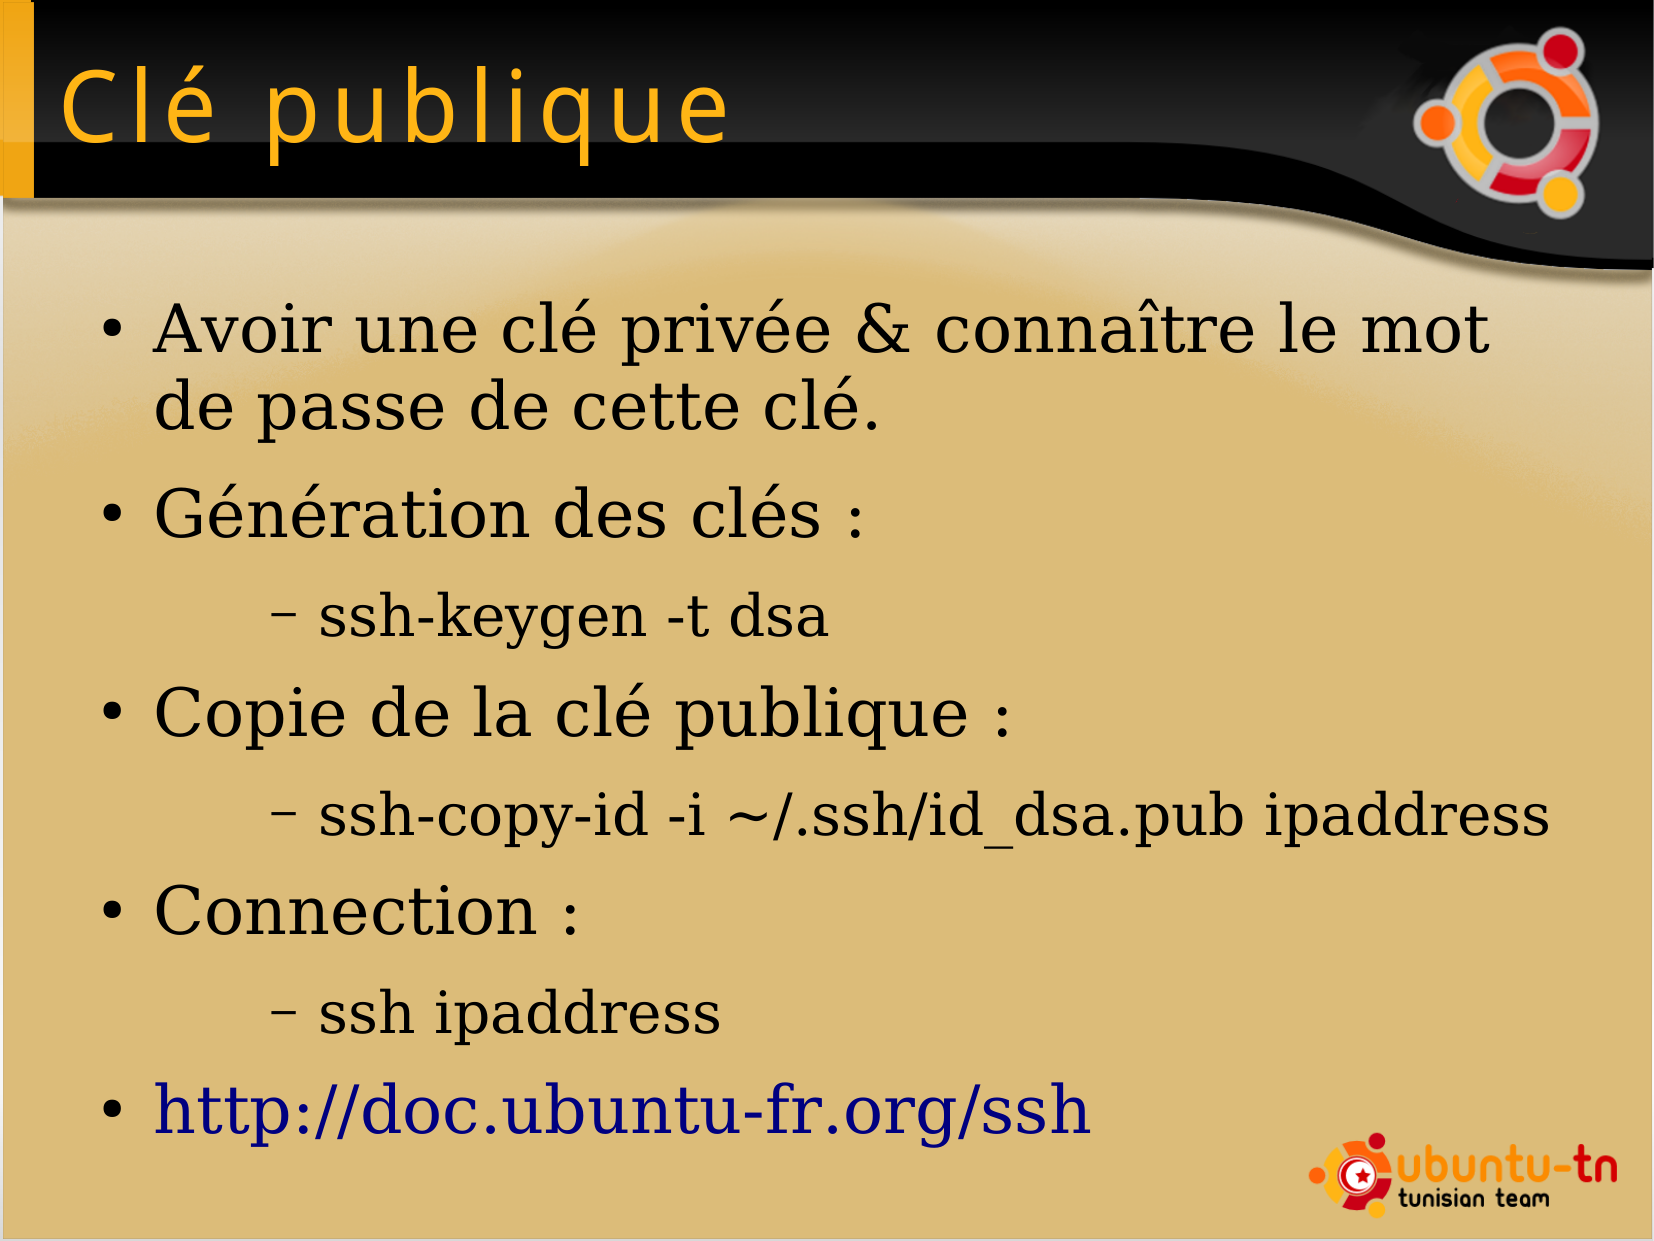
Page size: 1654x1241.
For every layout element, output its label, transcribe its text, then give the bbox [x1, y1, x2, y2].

picture [0, 0, 1654, 1241]
title Clé publique [59, 29, 1388, 178]
list Avoir une clé privée & connaître le mot de passe de cette clé. Génération des clés : ssh-keygen -t dsa Copie de la clé publique : ssh-copy-id -i ~/.ssh/id_dsa.pub ipaddress Connection : ssh ipaddress http://doc.ubuntu-fr.org/ssh [82, 290, 1571, 1150]
